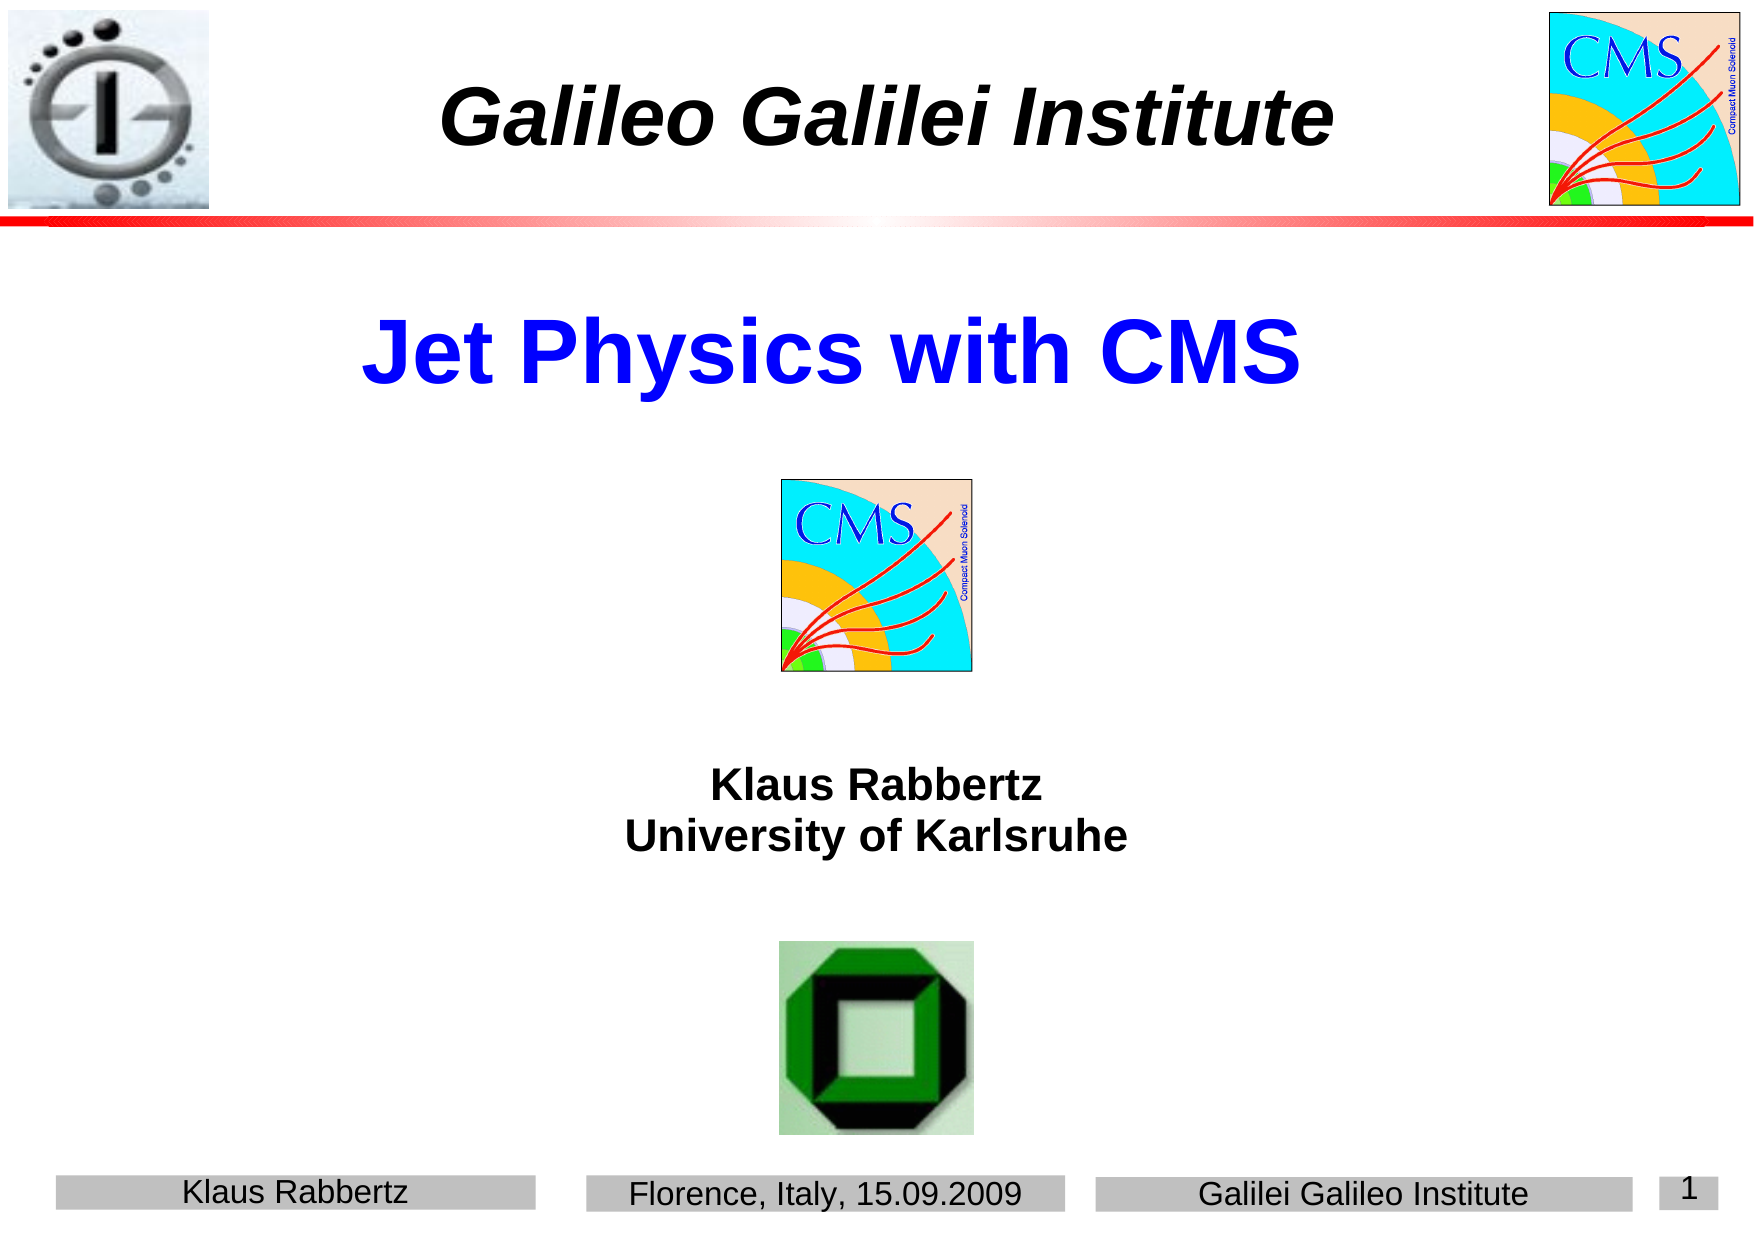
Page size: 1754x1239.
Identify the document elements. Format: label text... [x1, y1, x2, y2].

text_box Klaus Rabbertz University of Karlsruhe [612, 752, 1141, 891]
title Galileo Galilei Institute [263, 27, 1537, 207]
text_box Jet Physics with CMS [349, 294, 1404, 409]
picture [8, 10, 209, 209]
picture [780, 478, 973, 672]
picture [1548, 11, 1741, 206]
picture [779, 941, 974, 1135]
